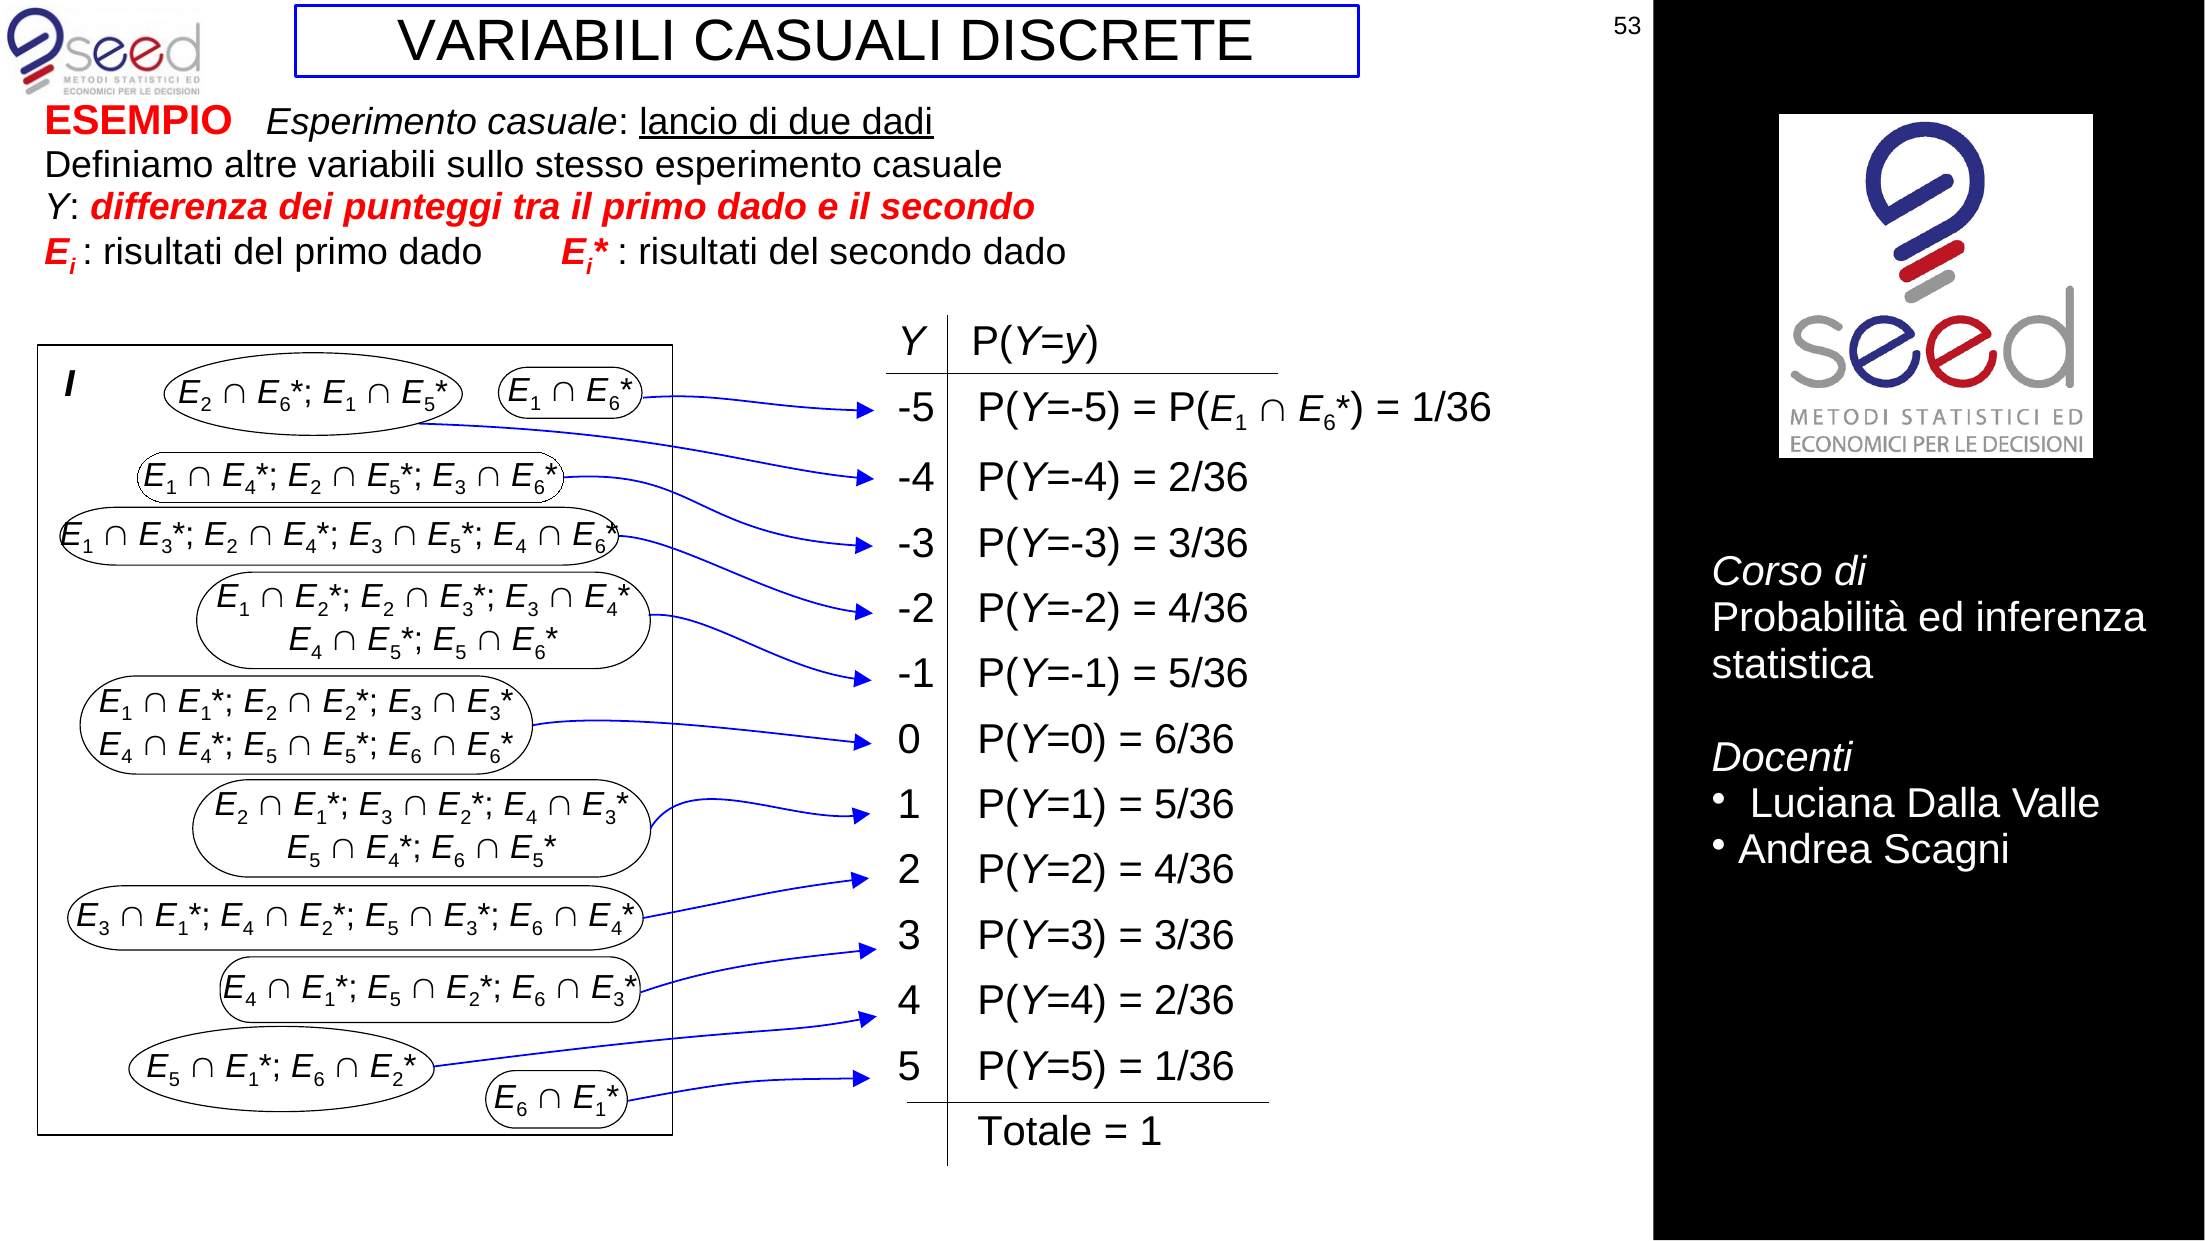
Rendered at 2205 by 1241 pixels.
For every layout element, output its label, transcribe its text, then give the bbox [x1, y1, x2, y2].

picture [5, 5, 203, 98]
text_box Y P(Y=y) -5 P(Y=-5) = P(E1 ∩ E6*) = 1/36 -4 P(Y=-4) = 2/36 -3 P(Y=-3) = 3/36 -2 P(Y=-2) = 4/36 -1 P(Y=-1) = 5/36 0 P(Y=0) = 6/36 1 P(Y=1) = 5/36 2 P(Y=2) = 4/36 3 P(Y=3) = 3/36 4 P(Y=4) = 2/36 5 P(Y=5) = 1/36 Totale = 1 [897, 318, 1569, 1175]
text_box E4 ∩ E1*; E5 ∩ E2*; E6 ∩ E3* [220, 956, 641, 1023]
text_box E2 ∩ E1*; E3 ∩ E2*; E4 ∩ E3* E5 ∩ E4*; E6 ∩ E5* [192, 779, 651, 878]
text_box E2 ∩ E6*; E1 ∩ E5* [164, 352, 463, 436]
text_box E5 ∩ E1*; E6 ∩ E2* [128, 1026, 435, 1112]
text_box ESEMPIO Esperimento casuale: lancio di due dadi Definiamo altre variabili sullo stesso esperimento casuale Y: differenza dei punteggi tra il primo dado e il secondo Ei : risultati del primo dado Ei* : risultati del secondo dado [44, 96, 1531, 289]
text_box VARIABILI CASUALI DISCRETE [295, 5, 1359, 77]
text_box I [64, 358, 87, 408]
text_box E1 ∩ E4*; E2 ∩ E5*; E3 ∩ E6* [137, 452, 564, 503]
text_box E1 ∩ E1*; E2 ∩ E2*; E3 ∩ E3* E4 ∩ E4*; E5 ∩ E5*; E6 ∩ E6* [80, 675, 533, 775]
text_box E6 ∩ E1* [485, 1070, 628, 1129]
text_box E1 ∩ E3*; E2 ∩ E4*; E3 ∩ E5*; E4 ∩ E6* [62, 507, 619, 566]
text_box E1 ∩ E6* [498, 367, 643, 419]
picture [1779, 114, 2093, 458]
text_box E1 ∩ E2*; E2 ∩ E3*; E3 ∩ E4* E4 ∩ E5*; E5 ∩ E6* [196, 572, 651, 669]
text_box E3 ∩ E1*; E4 ∩ E2*; E5 ∩ E3*; E6 ∩ E4* [67, 885, 644, 951]
